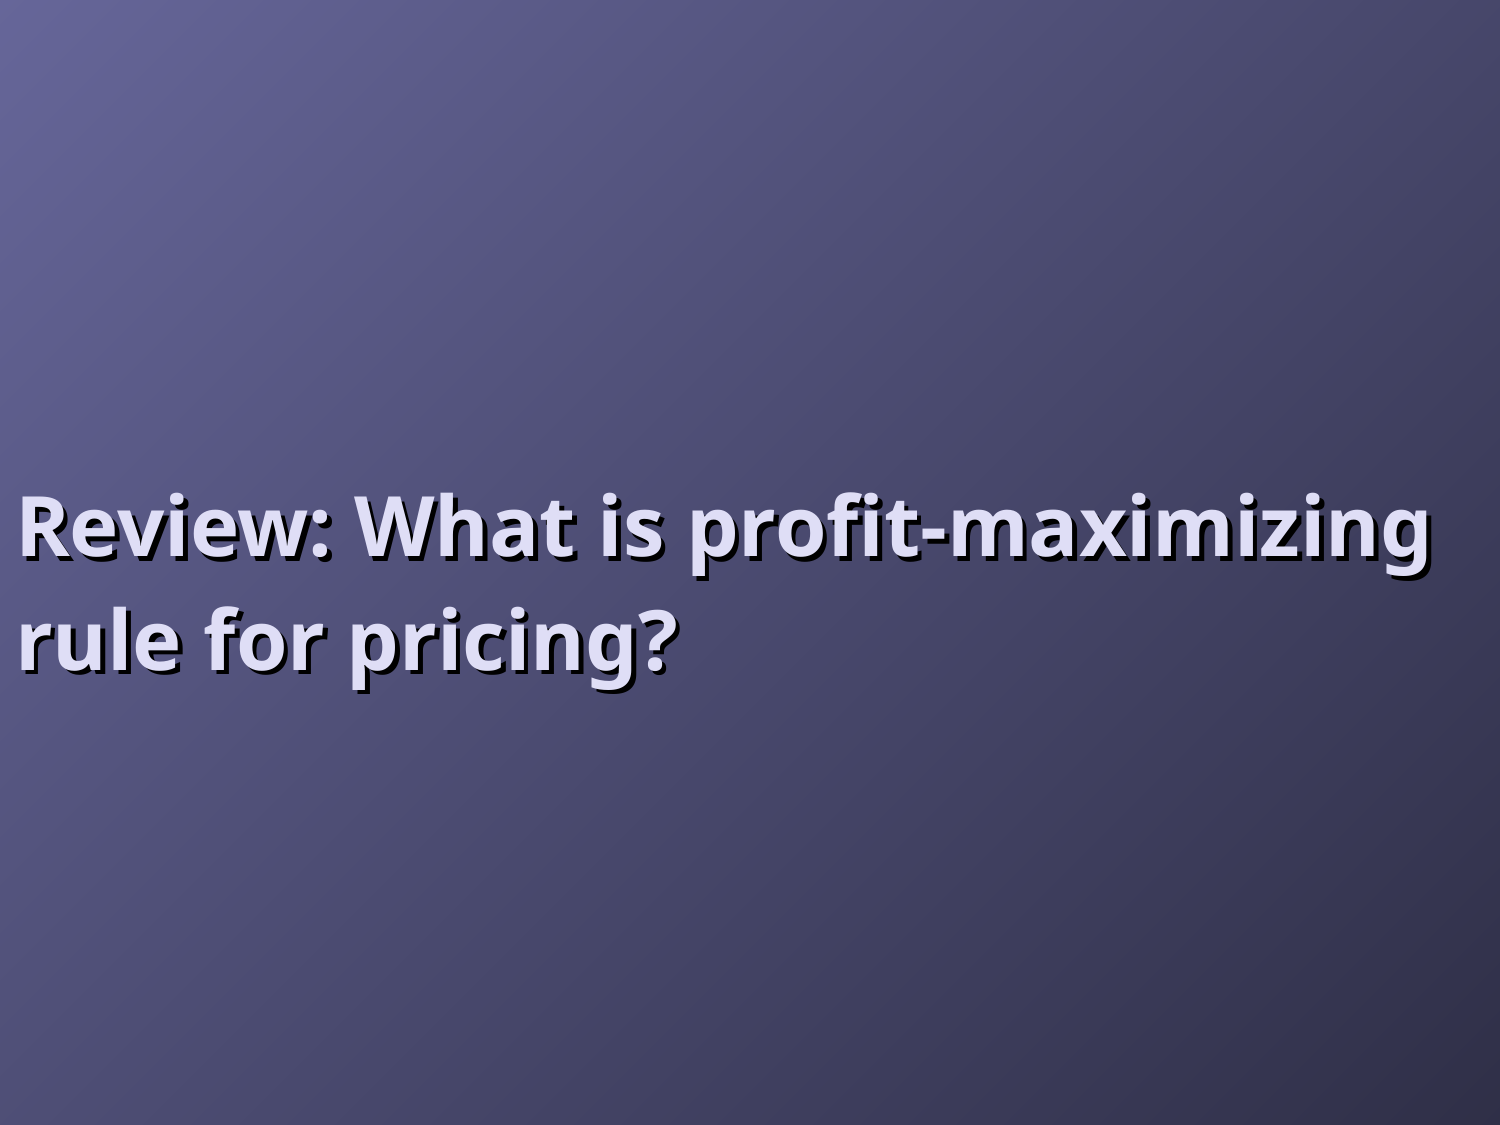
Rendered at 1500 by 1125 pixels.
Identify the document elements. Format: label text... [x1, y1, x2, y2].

title Review: What is profit-maximizing rule for pricing? [0, 473, 1500, 689]
